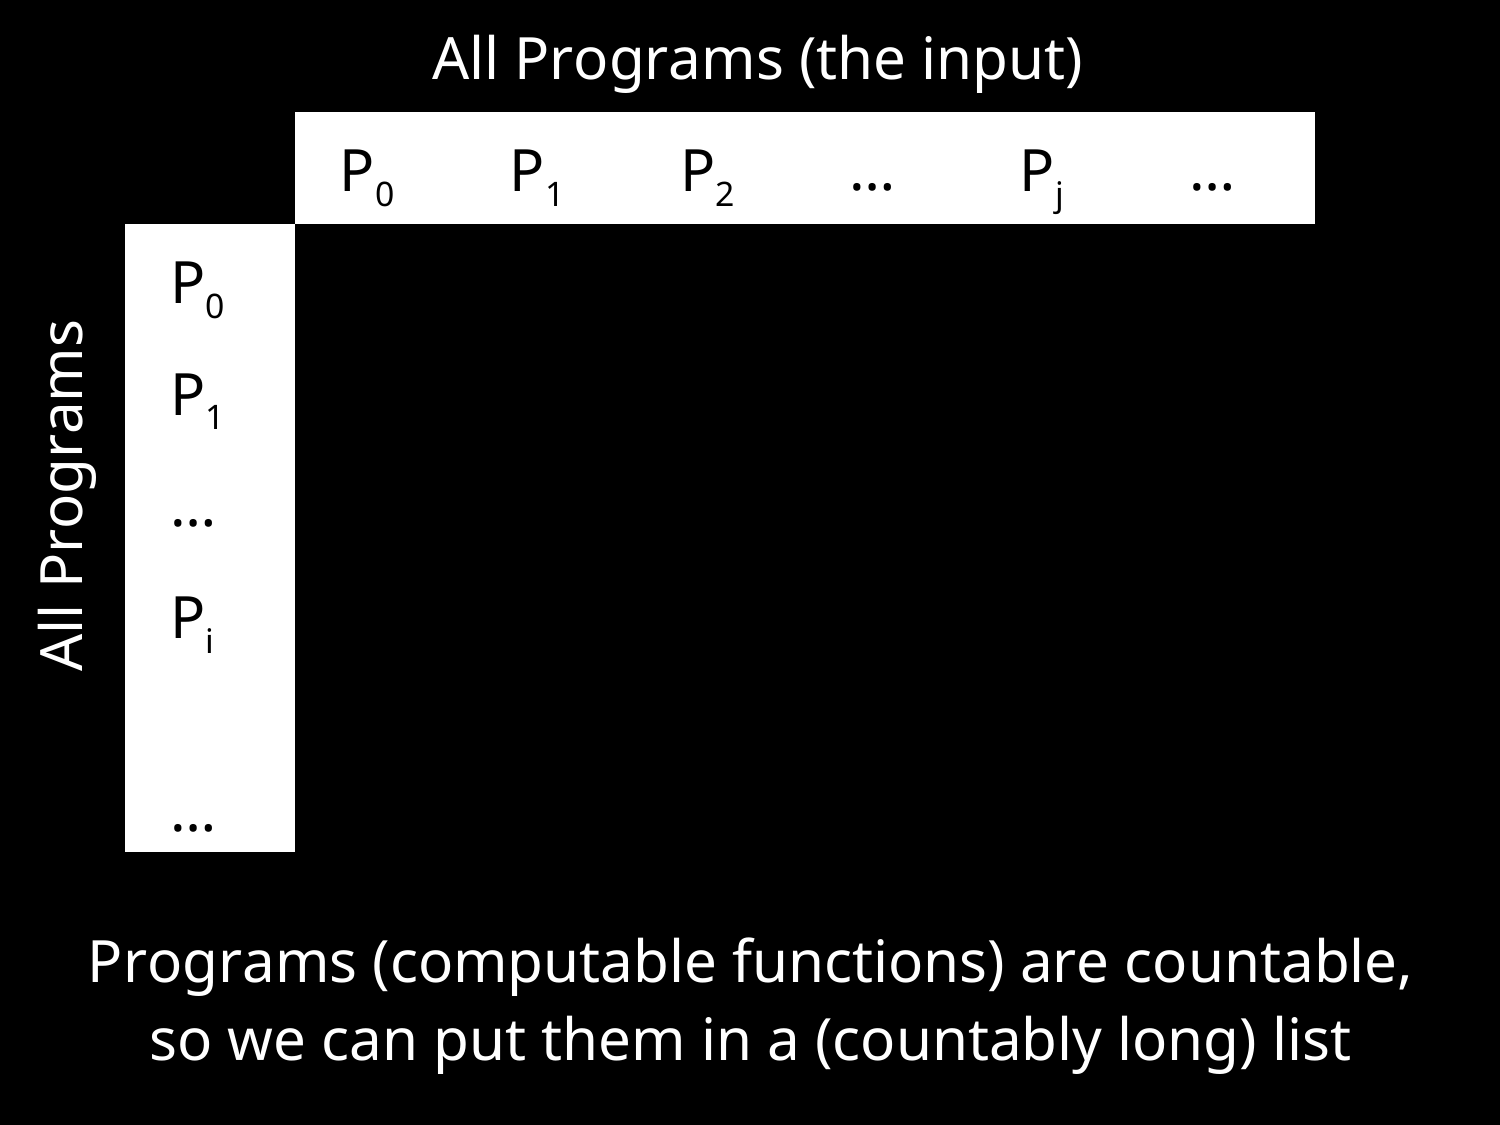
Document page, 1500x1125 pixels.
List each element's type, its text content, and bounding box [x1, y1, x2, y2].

table_cell P0 [125, 224, 295, 336]
table_cell [465, 224, 635, 336]
table_cell [805, 448, 975, 559]
table_header P2 [635, 112, 805, 224]
table_cell [975, 224, 1145, 336]
text_box All Programs (the input) [386, 21, 1129, 101]
table_cell [1145, 336, 1315, 448]
table_cell [975, 559, 1145, 671]
table_cell [805, 559, 975, 671]
table_cell [295, 559, 465, 671]
table_cell [465, 336, 635, 448]
table_header P0 [295, 112, 465, 224]
table_cell [635, 448, 805, 559]
table_header … [1145, 112, 1315, 224]
table_cell [635, 224, 805, 336]
table_cell [805, 336, 975, 448]
table_cell [635, 336, 805, 448]
table_cell [295, 336, 465, 448]
table_cell [805, 224, 975, 336]
text_box Programs (computable functions) are countable, so we can put them in a (countably long) list [42, 924, 1459, 1081]
table_cell … [125, 448, 295, 559]
table_cell [465, 559, 635, 671]
table_header P1 [465, 112, 635, 224]
table_header [125, 112, 295, 224]
table_cell [295, 224, 465, 336]
table_cell [465, 448, 635, 559]
table_cell [1145, 224, 1315, 336]
table_cell [1145, 448, 1315, 559]
table_cell [975, 448, 1145, 559]
table_header Pj [975, 112, 1145, 224]
table_cell … [125, 671, 295, 852]
table_cell [1145, 559, 1315, 671]
table_cell [635, 671, 805, 852]
table_cell [295, 671, 465, 852]
table_cell [975, 671, 1145, 852]
table_cell [295, 448, 465, 559]
table_cell [975, 336, 1145, 448]
table_cell [1145, 671, 1315, 852]
table_cell P1 [125, 336, 295, 448]
table_cell Pi [125, 559, 295, 671]
table_cell [465, 671, 635, 852]
table_cell [805, 671, 975, 852]
table_cell [635, 559, 805, 671]
text_box All Programs [24, 274, 104, 717]
table_header … [805, 112, 975, 224]
